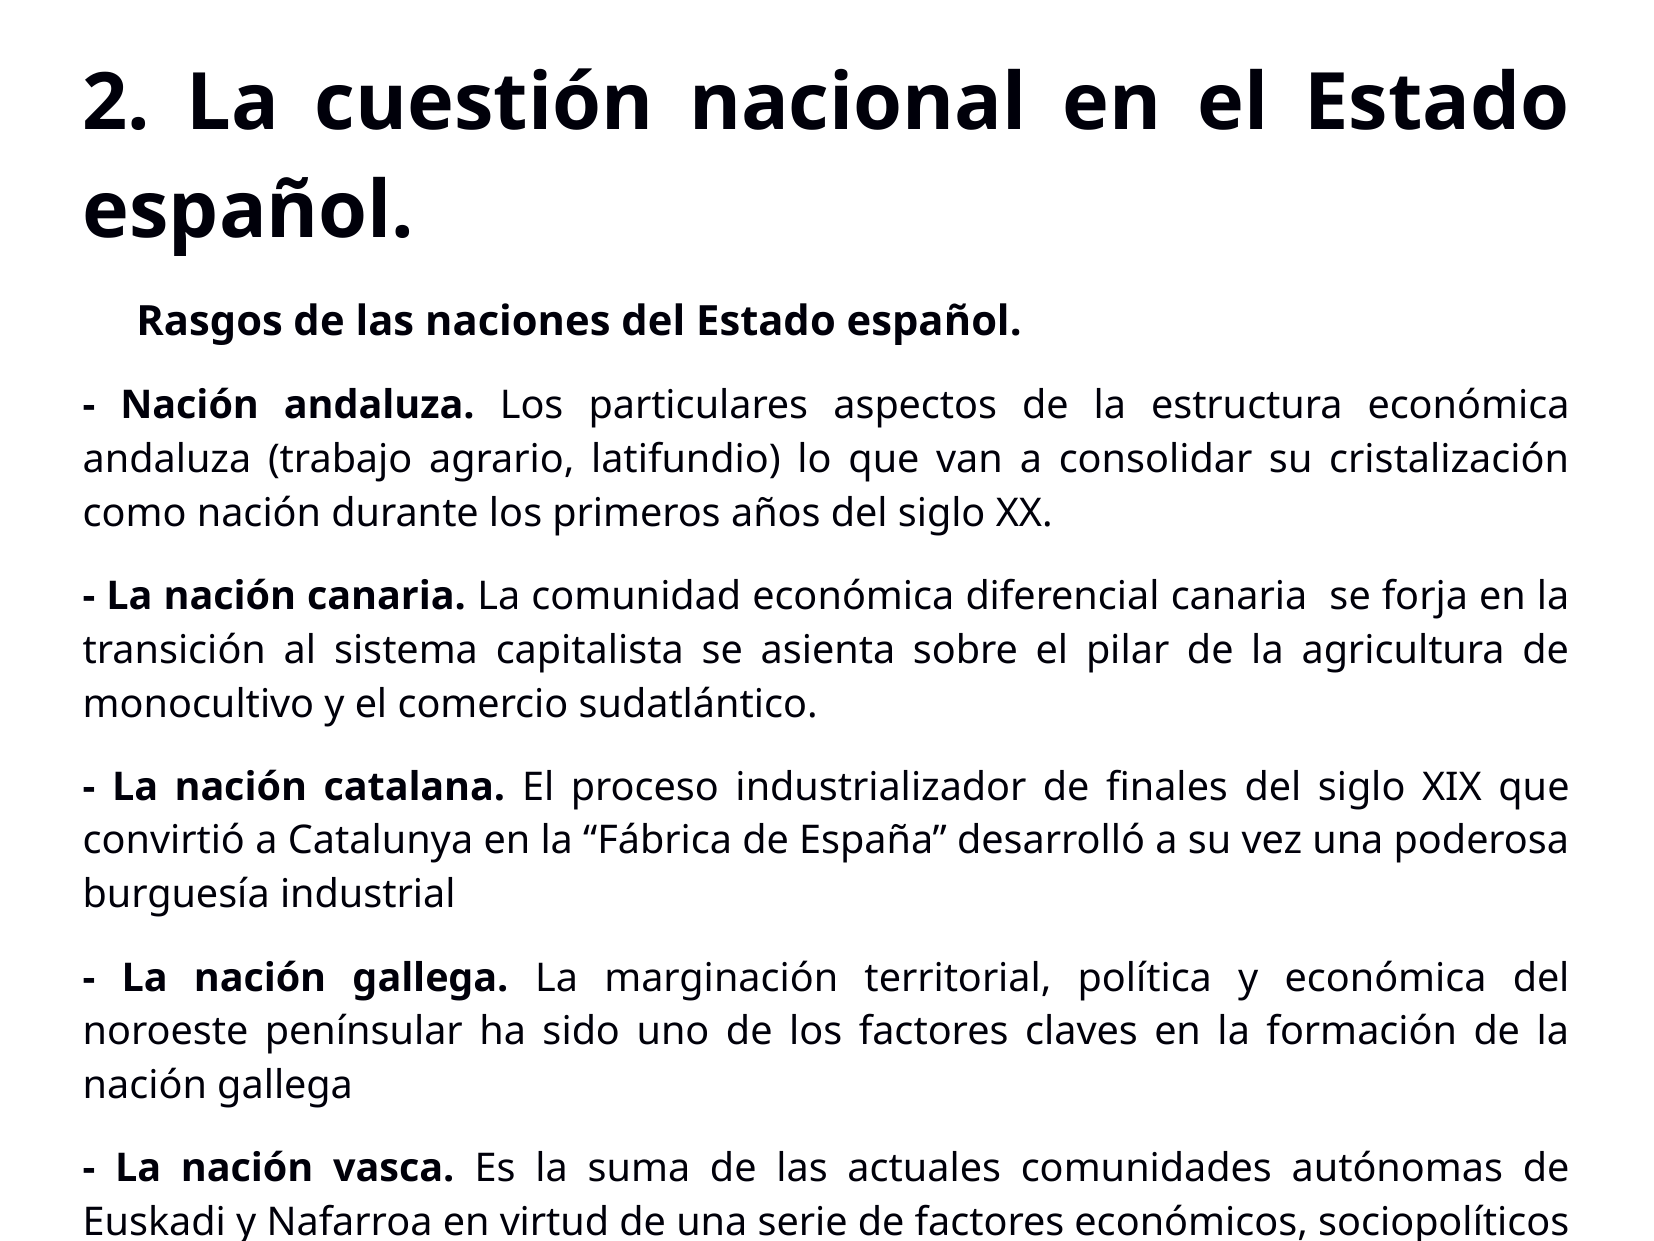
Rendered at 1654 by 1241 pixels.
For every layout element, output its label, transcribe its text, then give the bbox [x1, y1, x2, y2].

list Rasgos de las naciones del Estado español. - Nación andaluza. Los particulares aspectos de la estructura económica andaluza (trabajo agrario, latifundio) lo que van a consolidar su cristalización como nación durante los primeros años del siglo XX. - La nación canaria. La comunidad económica diferencial canaria se forja en la transición al sistema capitalista se asienta sobre el pilar de la agricultura de monocultivo y el comercio sudatlántico. - La nación catalana. El proceso industrializador de finales del siglo XIX que convirtió a Catalunya en la “Fábrica de España” desarrolló a su vez una poderosa burguesía industrial - La nación gallega. La marginación territorial, política y económica del noroeste penínsular ha sido uno de los factores claves en la formación de la nación gallega - La nación vasca. Es la suma de las actuales comunidades autónomas de Euskadi y Nafarroa en virtud de una serie de factores económicos, sociopolíticos y culturales que las definen como una sola entidad. [82, 290, 1571, 1216]
title 2. La cuestión nacional en el Estado español. [82, 49, 1571, 257]
